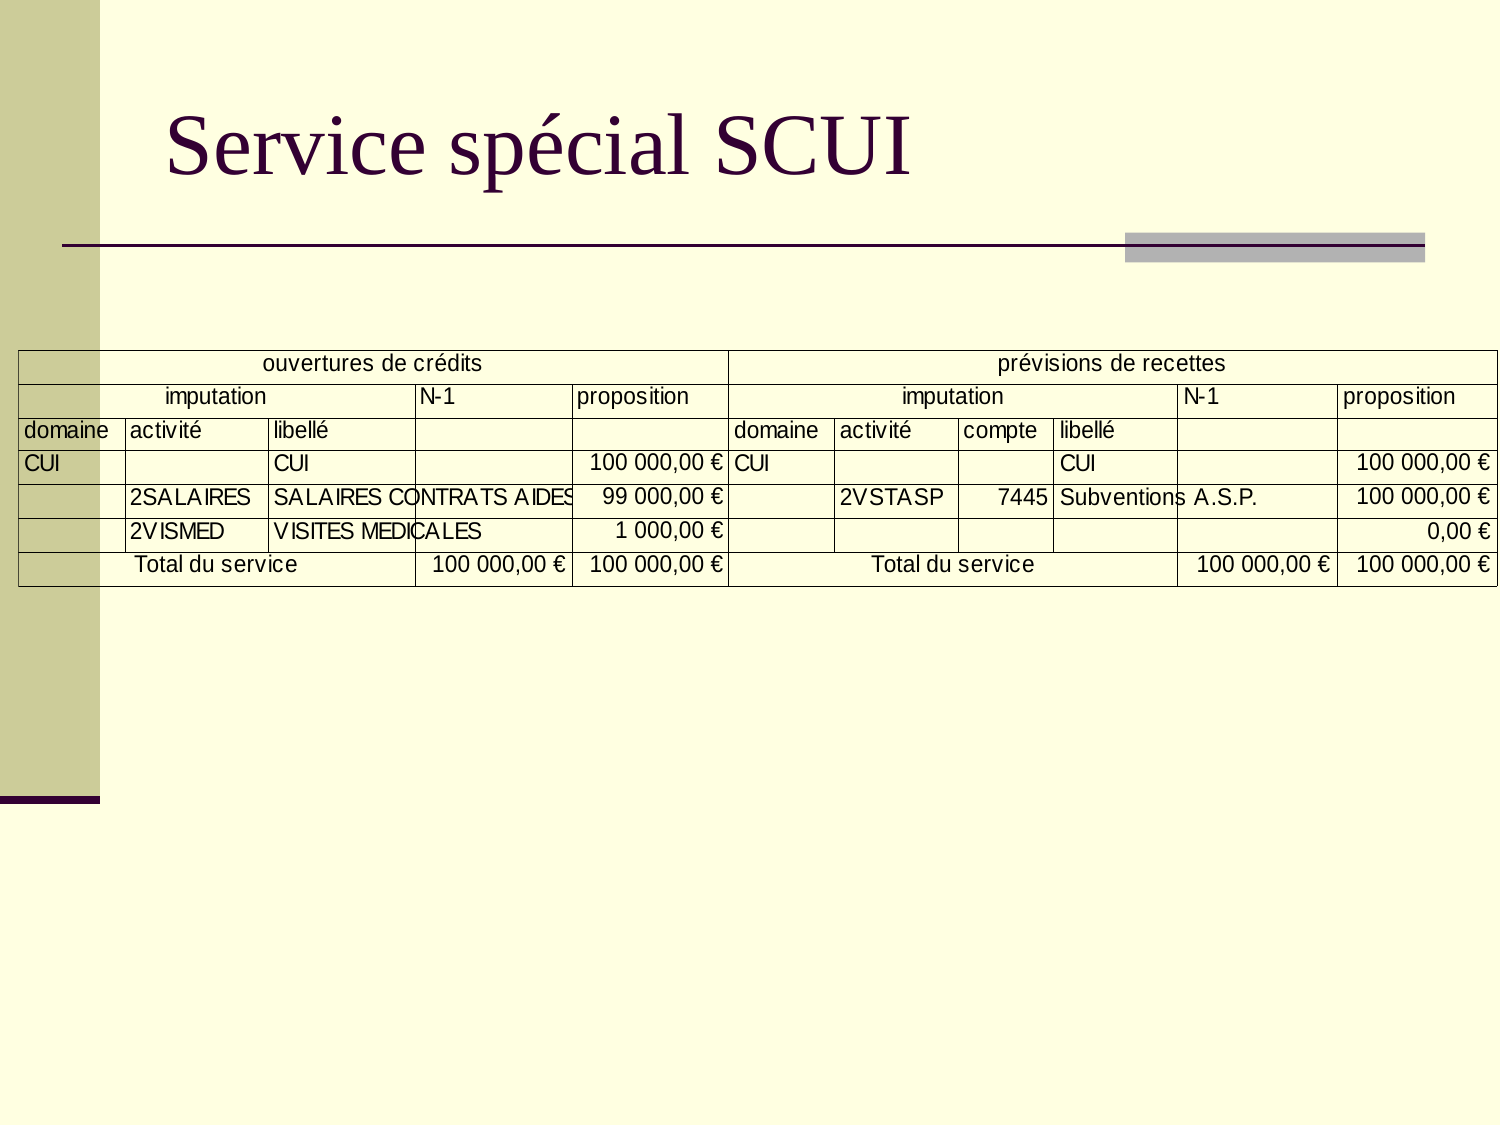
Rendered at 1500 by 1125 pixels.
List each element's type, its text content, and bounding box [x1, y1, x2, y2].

chart [18, 350, 1500, 589]
title Service spécial SCUI [150, 45, 1426, 234]
